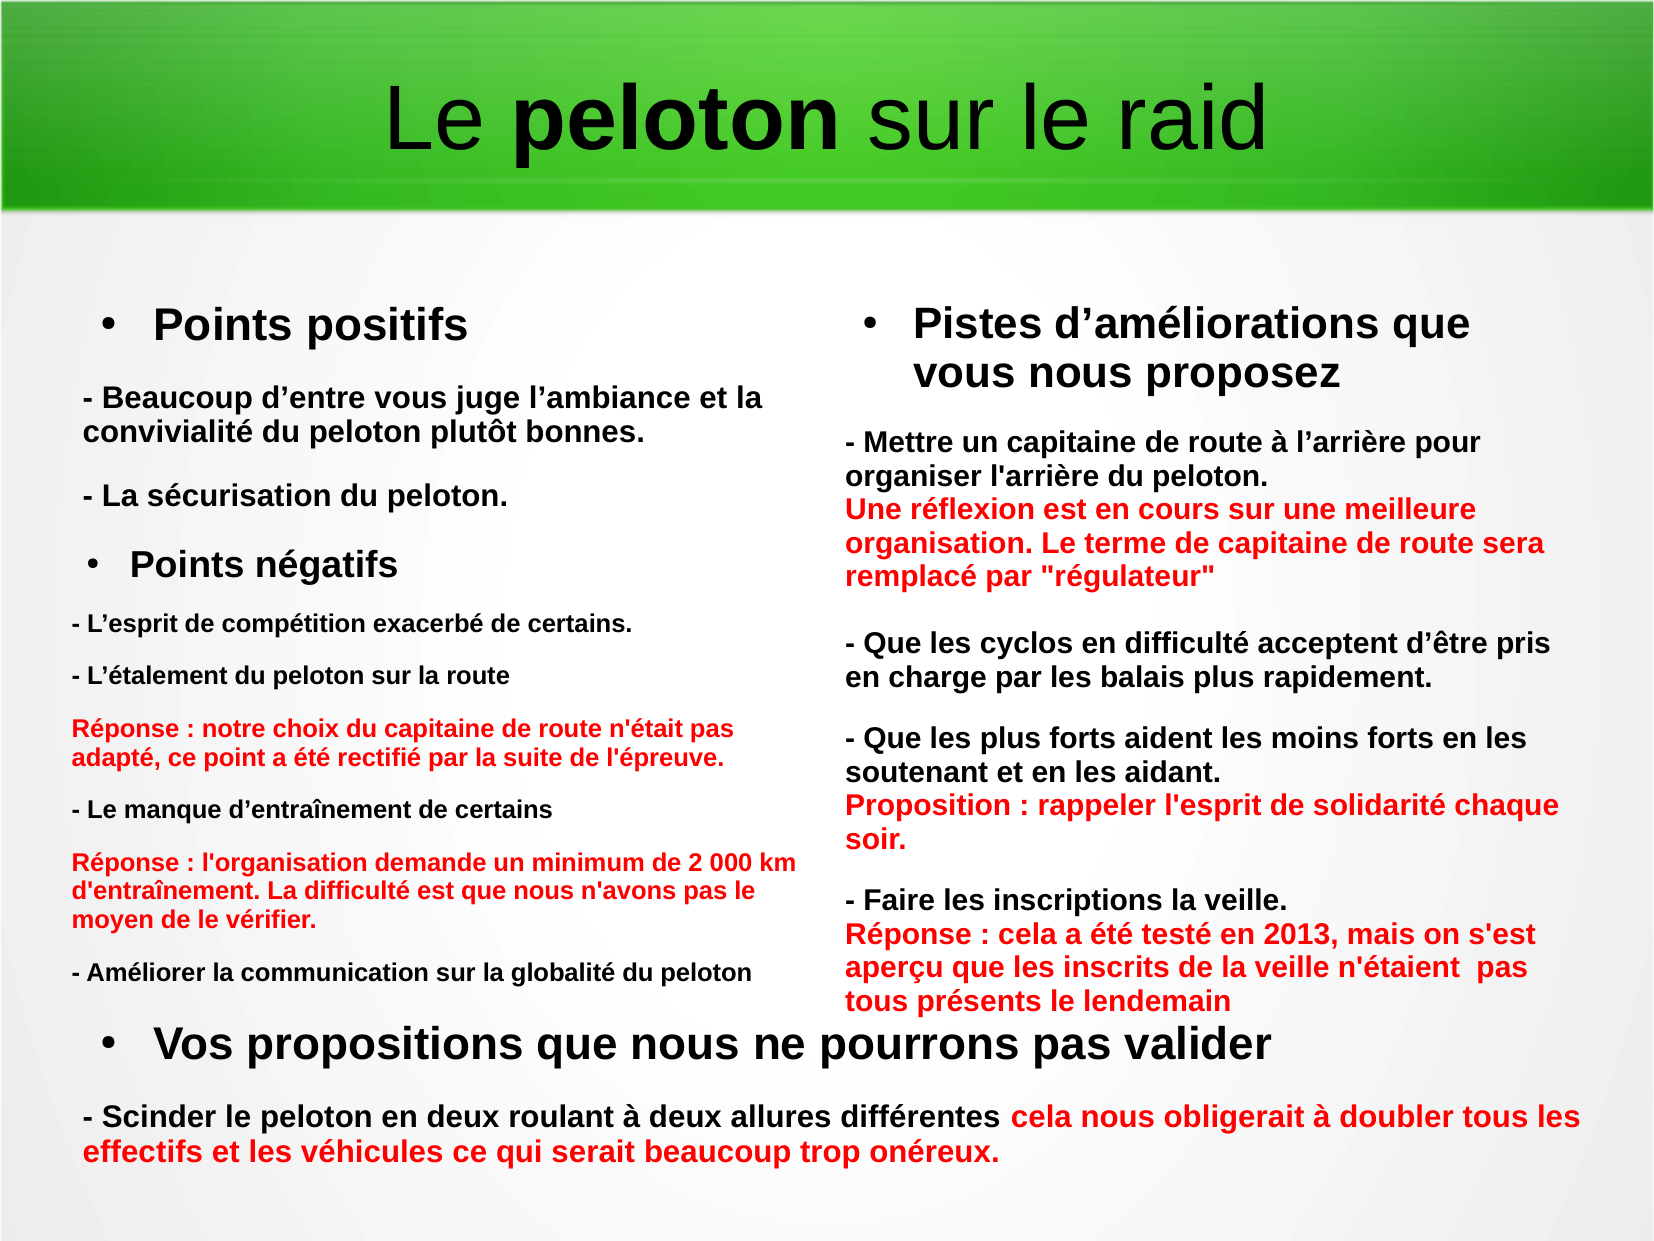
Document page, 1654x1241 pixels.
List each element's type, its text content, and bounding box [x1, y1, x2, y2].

list Pistes d’améliorations que vous nous proposez - Mettre un capitaine de route à l’arrière pour organiser l'arrière du peloton. Une réflexion est en cours sur une meilleure organisation. Le terme de capitaine de route sera remplacé par "régulateur" - Que les cyclos en difficulté acceptent d’être pris en charge par les balais plus rapidement. - Que les plus forts aident les moins forts en les soutenant et en les aidant. Proposition : rappeler l'esprit de solidarité chaque soir. - Faire les inscriptions la veille. Réponse : cela a été testé en 2013, mais on s'est aperçu que les inscrits de la veille n'étaient pas tous présents le lendemain [845, 299, 1572, 1018]
title Le peloton sur le raid [82, 47, 1571, 189]
picture [0, 0, 1654, 1241]
list Vos propositions que nous ne pourrons pas valider - Scinder le peloton en deux roulant à deux allures différentes cela nous obligerait à doubler tous les effectifs et les véhicules ce qui serait beaucoup trop onéreux. [82, 1018, 1630, 1182]
list Points positifs - Beaucoup d’entre vous juge l’ambiance et la convivialité du peloton plutôt bonnes. - La sécurisation du peloton. [82, 299, 809, 556]
list Points négatifs - L’esprit de compétition exacerbé de certains. - L’étalement du peloton sur la route Réponse : notre choix du capitaine de route n'était pas adapté, ce point a été rectifié par la suite de l'épreuve. - Le manque d’entraînement de certains Réponse : l'organisation demande un minimum de 2 000 km d'entraînement. La difficulté est que nous n'avons pas le moyen de le vérifier. - Améliorer la communication sur la globalité du peloton [71, 543, 798, 993]
